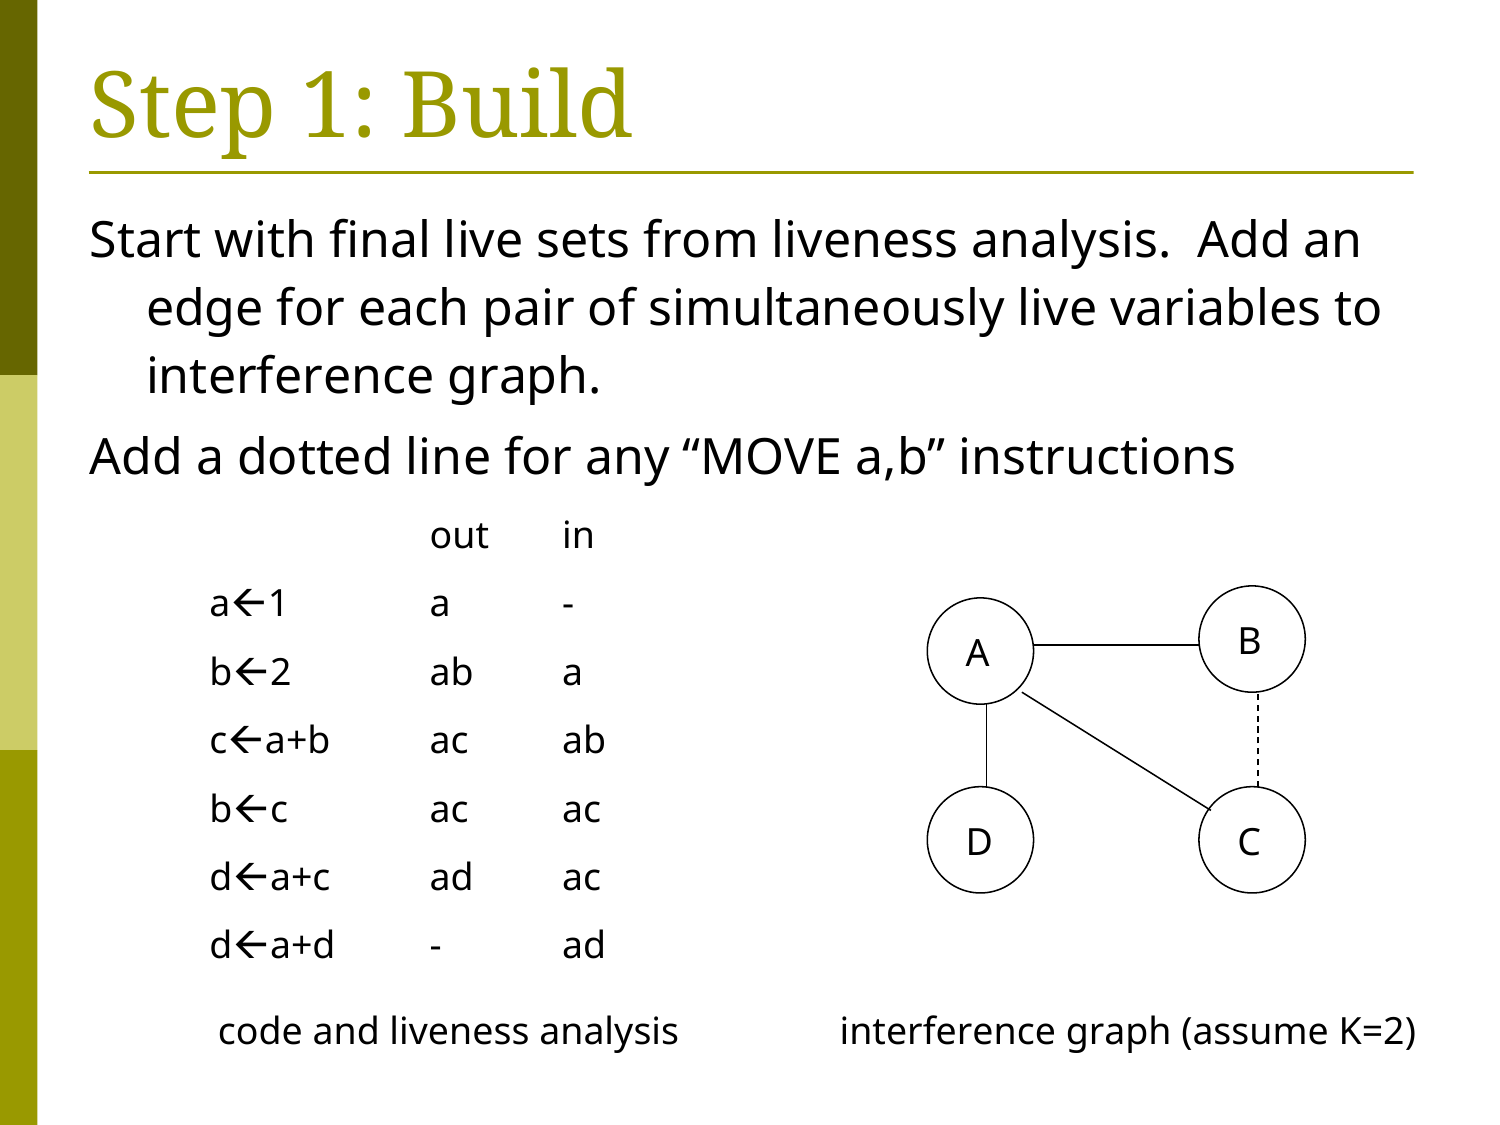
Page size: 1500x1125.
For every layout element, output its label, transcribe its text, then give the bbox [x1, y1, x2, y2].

list Start with final live sets from liveness analysis. Add an edge for each pair of simultaneously live variables to interference graph. Add a dotted line for any “MOVE a,b” instructions [75, 196, 1426, 589]
text_box B [1222, 609, 1282, 671]
text_box interference graph (assume K=2) [785, 999, 1471, 1060]
text_box D [950, 810, 1011, 871]
text_box out in a1 a - b2 ab a ca+b ac ab bc ac ac da+c ad ac da+d - ad [194, 503, 810, 975]
text_box C [1222, 810, 1282, 871]
text_box A [950, 621, 1011, 682]
title Step 1: Build [75, 45, 1426, 173]
text_box code and liveness analysis [159, 999, 739, 1060]
